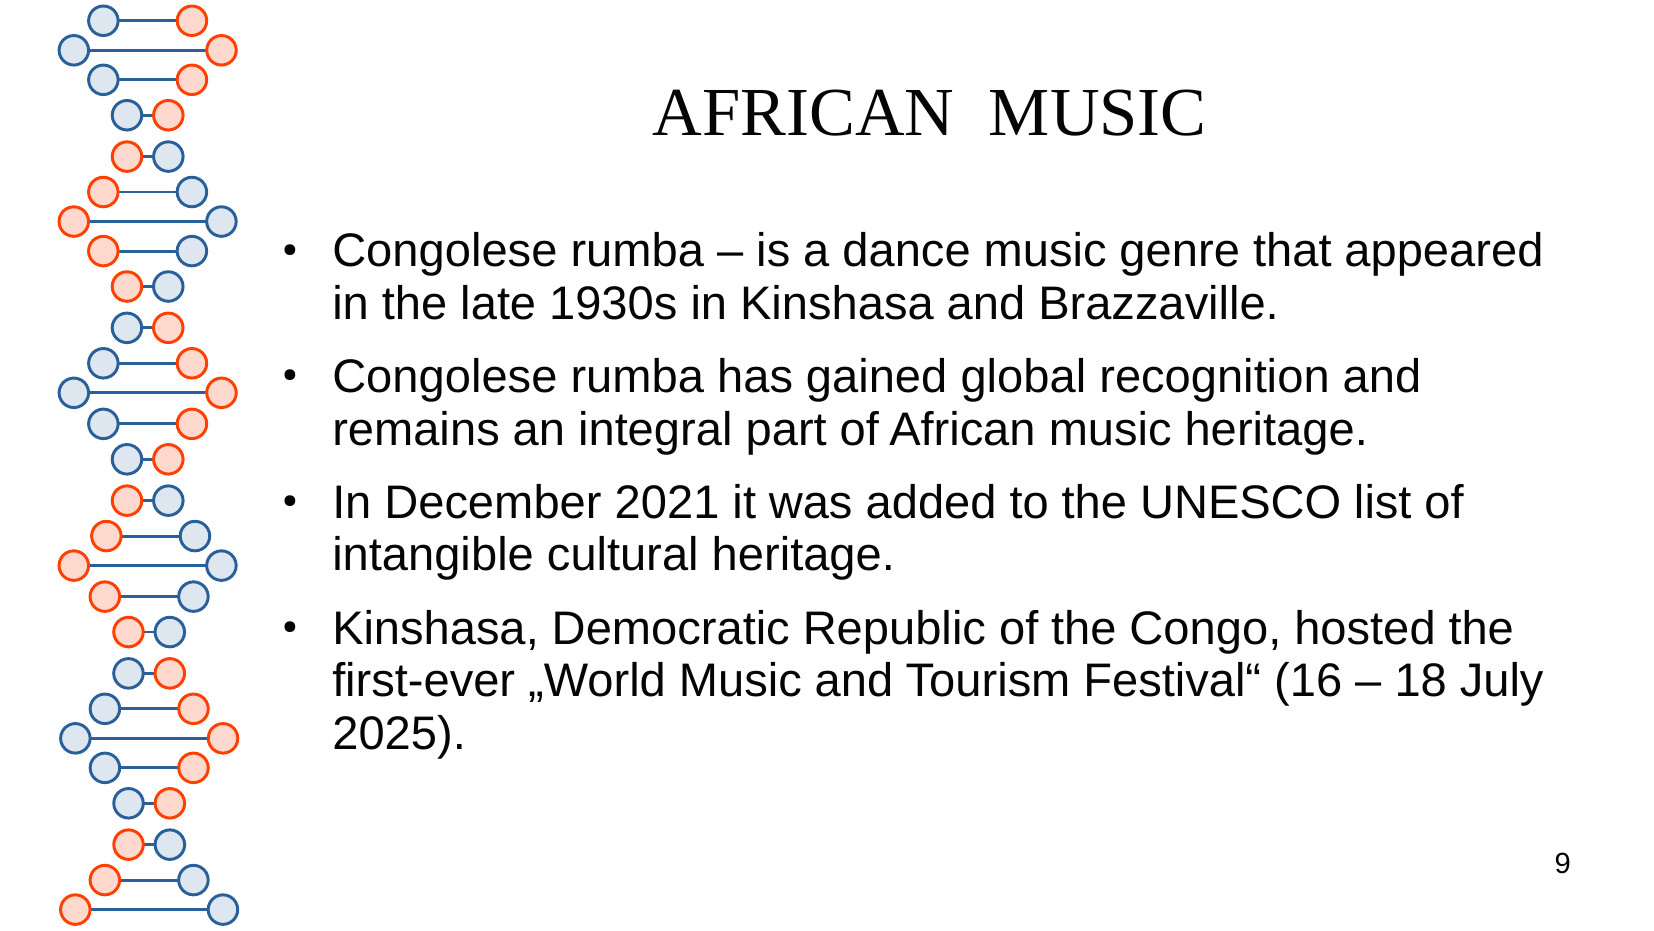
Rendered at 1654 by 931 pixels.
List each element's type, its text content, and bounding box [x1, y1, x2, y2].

list Congolese rumba – is a dance music genre that appeared in the late 1930s in Kinshasa and Brazzaville. Congolese rumba has gained global recognition and remains an integral part of African music heritage. In December 2021 it was added to the UNESCO list of intangible cultural heritage. Kinshasa, Democratic Republic of the Congo, hosted the first-ever „World Music and Tourism Festival“ (16 – 18 July 2025). [265, 224, 1595, 764]
title AFRICAN MUSIC [265, 35, 1595, 189]
